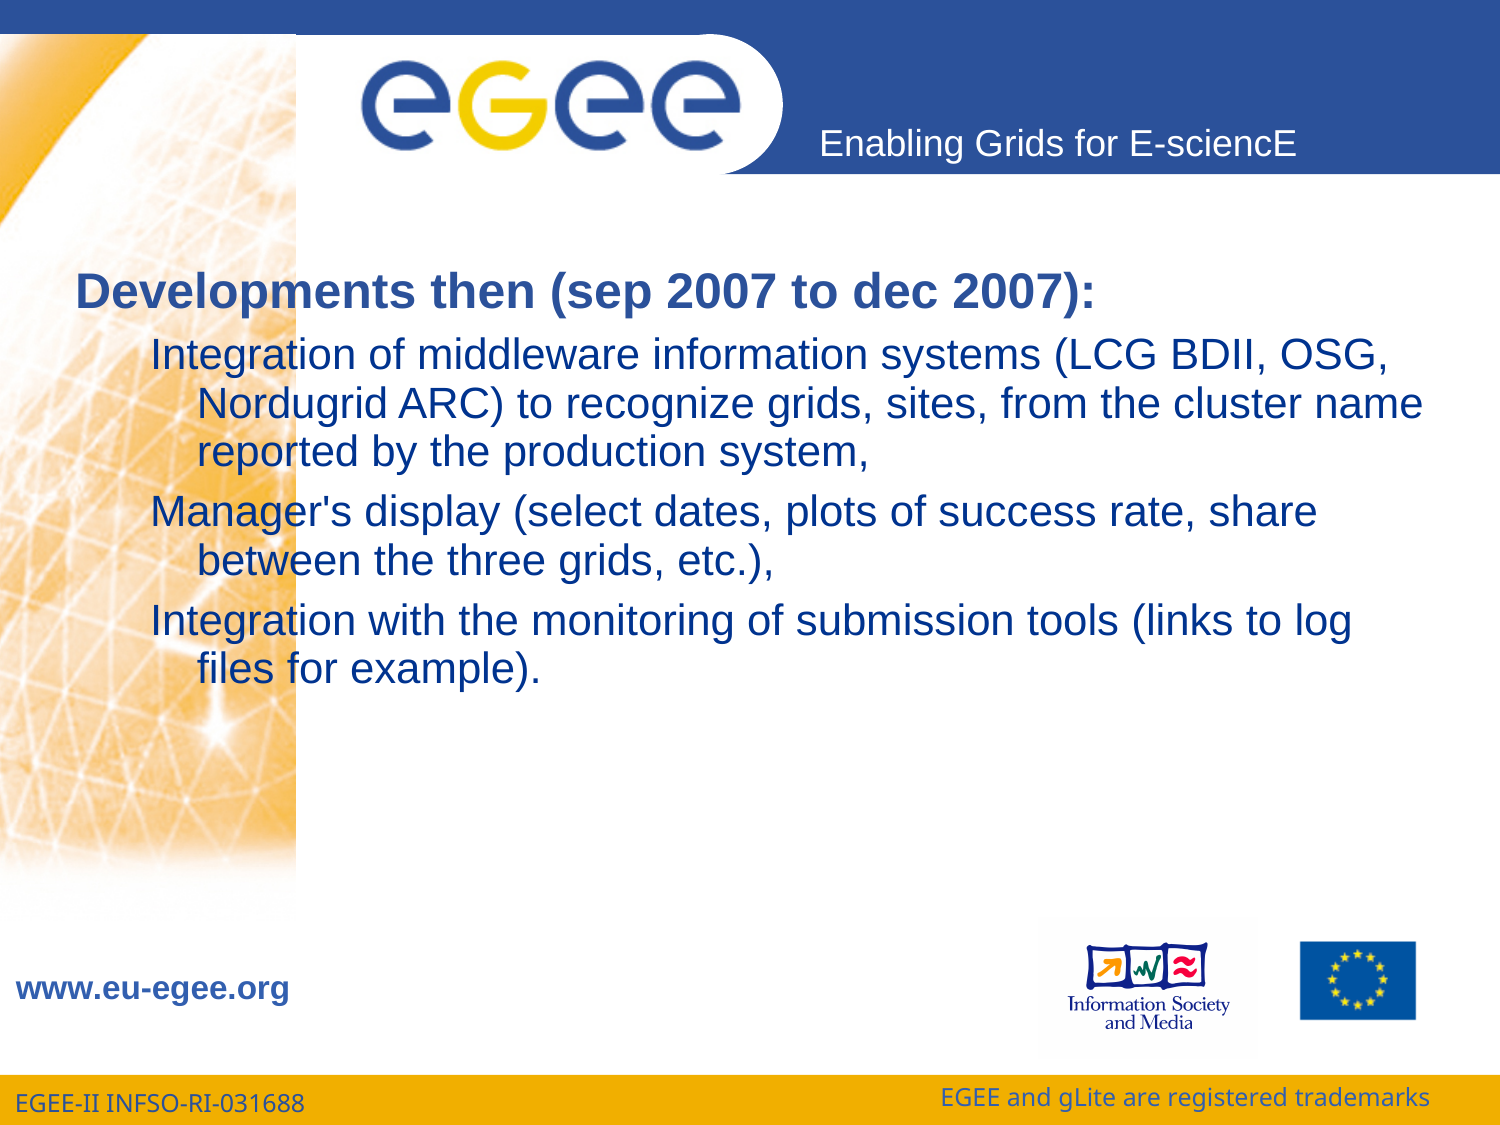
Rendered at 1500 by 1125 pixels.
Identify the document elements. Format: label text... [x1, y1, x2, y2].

picture [1038, 991, 1258, 1059]
picture [0, 34, 296, 921]
picture [1291, 991, 1424, 1028]
list Developments then (sep 2007 to dec 2007): Integration of middleware information systems (LCG BDII, OSG, Nordugrid ARC) to recognize grids, sites, from the cluster name reported by the production system, Manager's display (select dates, plots of success rate, share between the three grids, etc.), Integration with the monitoring of submission tools (links to log files for example). [75, 263, 1425, 991]
picture [355, 56, 748, 154]
